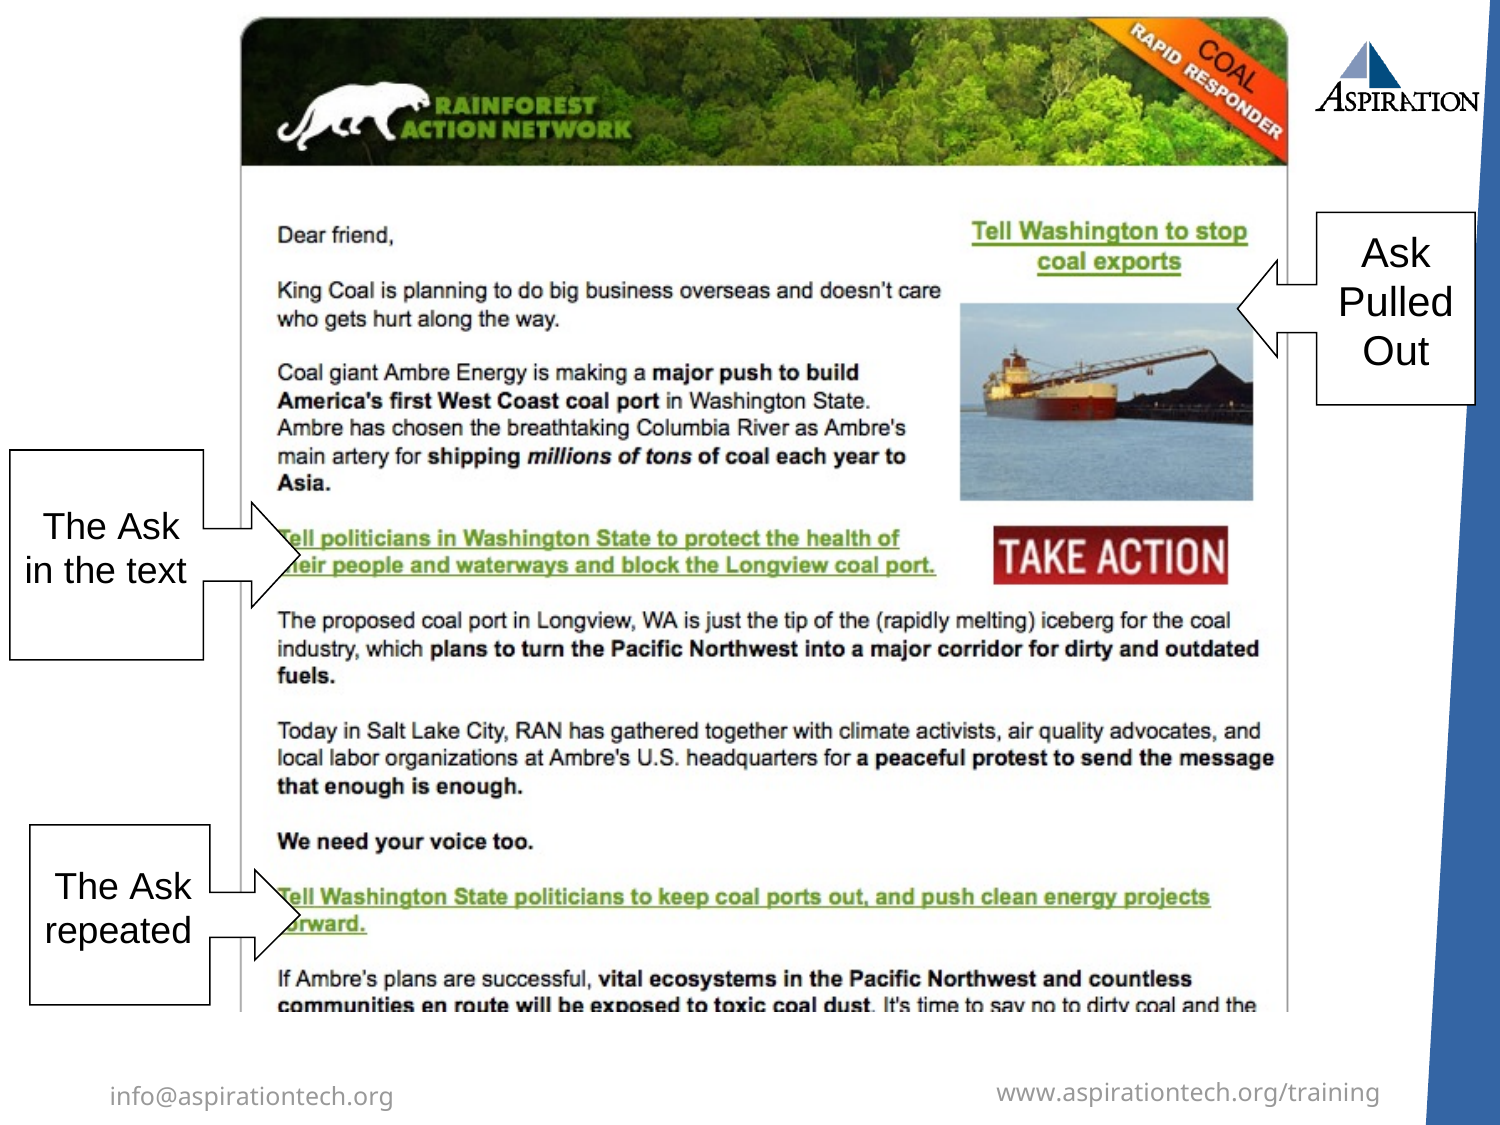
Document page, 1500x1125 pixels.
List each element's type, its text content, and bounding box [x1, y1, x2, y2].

picture [237, 12, 1297, 1012]
picture [1315, 41, 1480, 120]
text_box The Ask in the text [9, 450, 301, 660]
text_box Ask Pulled Out [1237, 212, 1476, 405]
text_box The Ask repeated [29, 824, 301, 1005]
